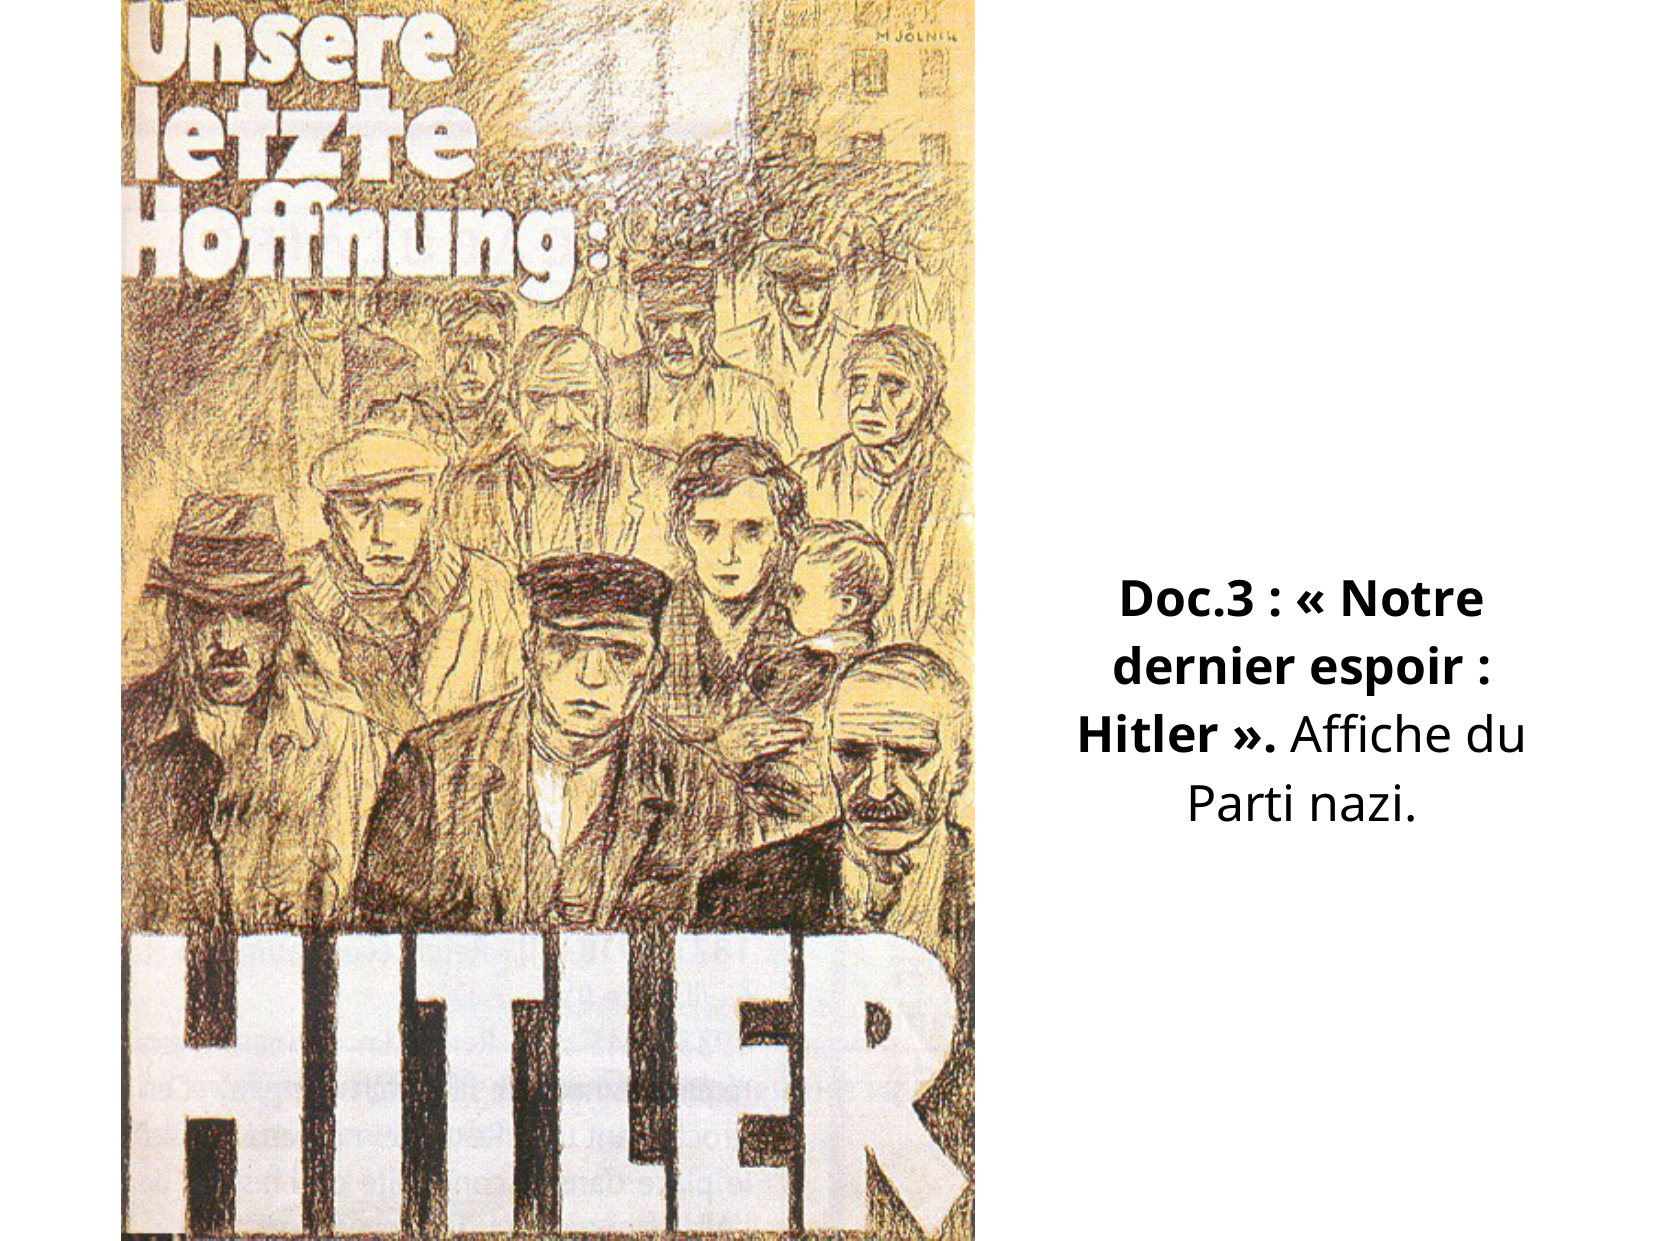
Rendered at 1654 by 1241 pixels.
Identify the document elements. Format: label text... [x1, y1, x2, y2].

picture [121, 0, 975, 1241]
text_box Doc.3 : « Notre dernier espoir : Hitler ». Affiche du Parti nazi. [1033, 297, 1571, 1102]
